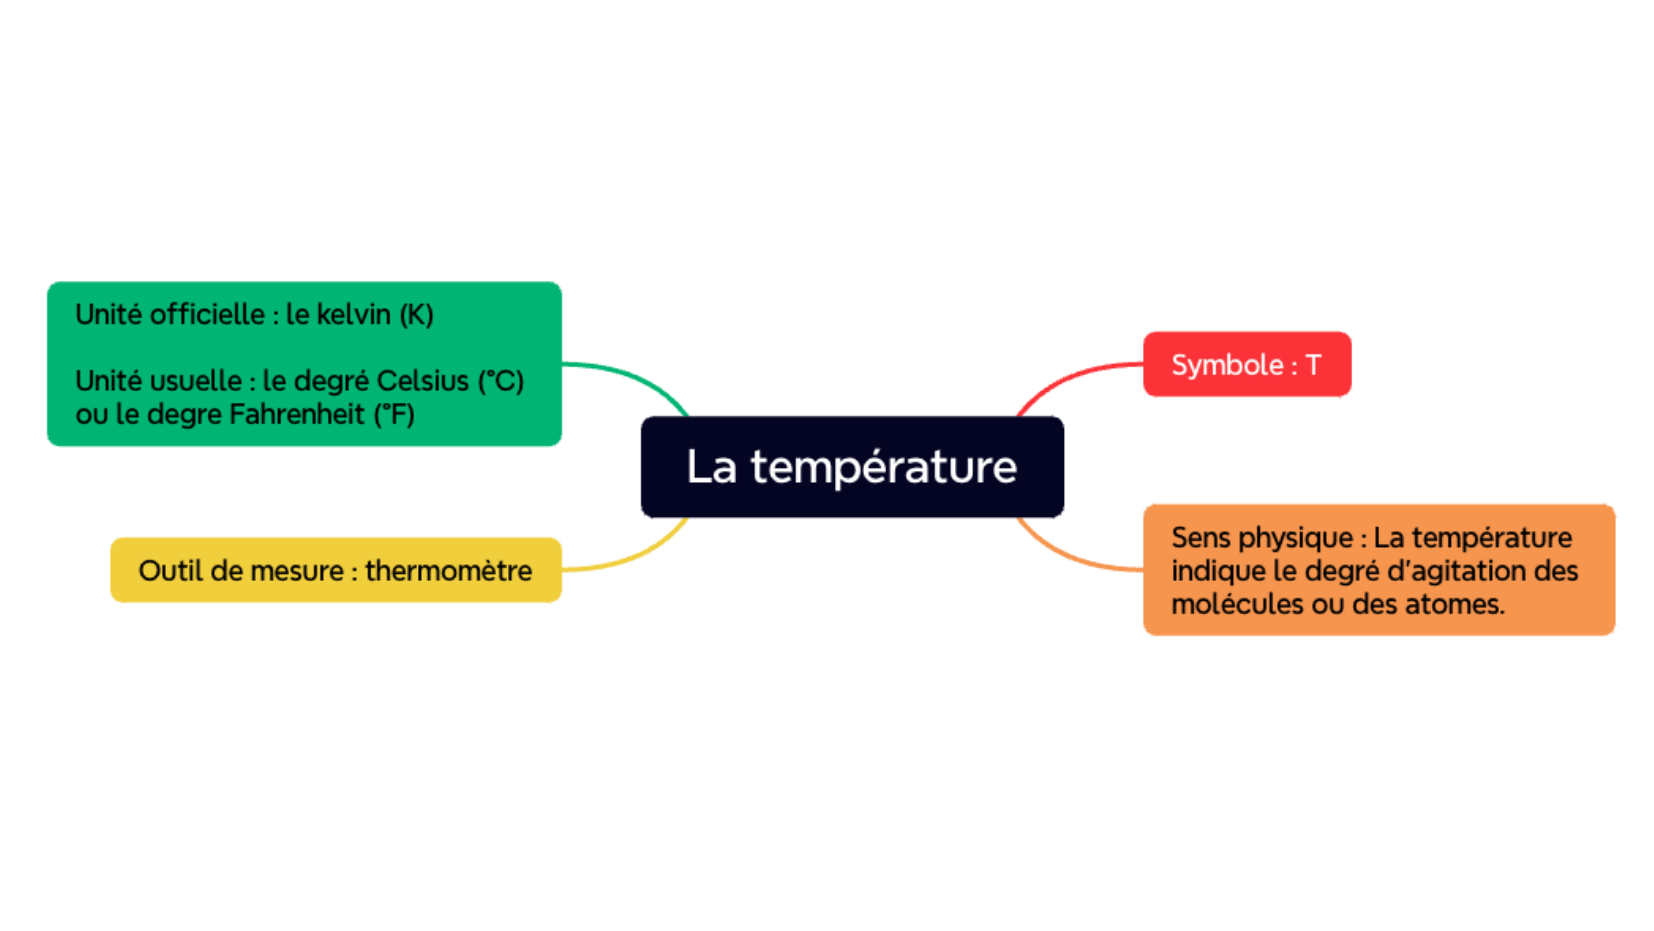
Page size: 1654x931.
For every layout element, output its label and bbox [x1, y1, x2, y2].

picture [30, 250, 1638, 687]
